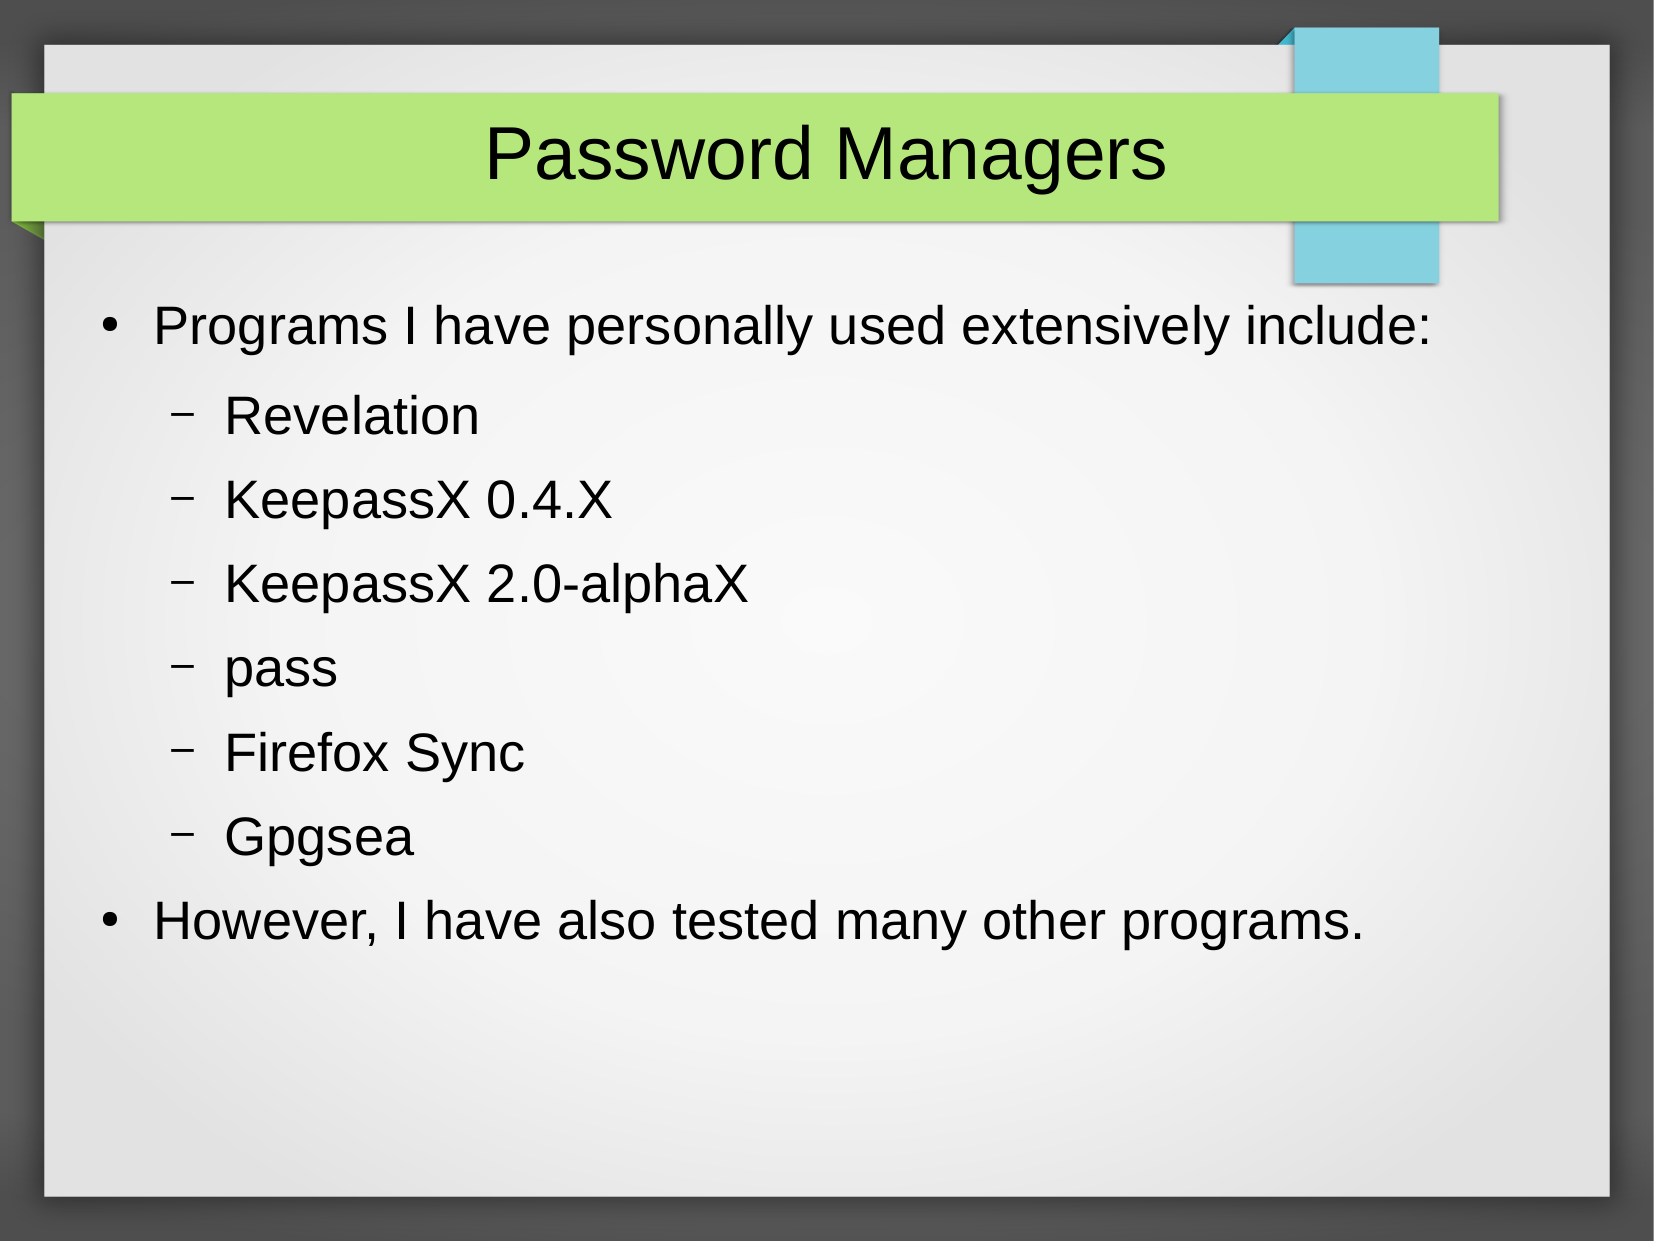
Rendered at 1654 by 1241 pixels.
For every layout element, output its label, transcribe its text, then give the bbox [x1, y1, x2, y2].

list Programs I have personally used extensively include: Revelation KeepassX 0.4.X KeepassX 2.0-alphaX pass Firefox Sync Gpgsea However, I have also tested many other programs. [82, 295, 1571, 1015]
title Password Managers [165, 94, 1489, 213]
picture [0, 0, 1654, 1241]
